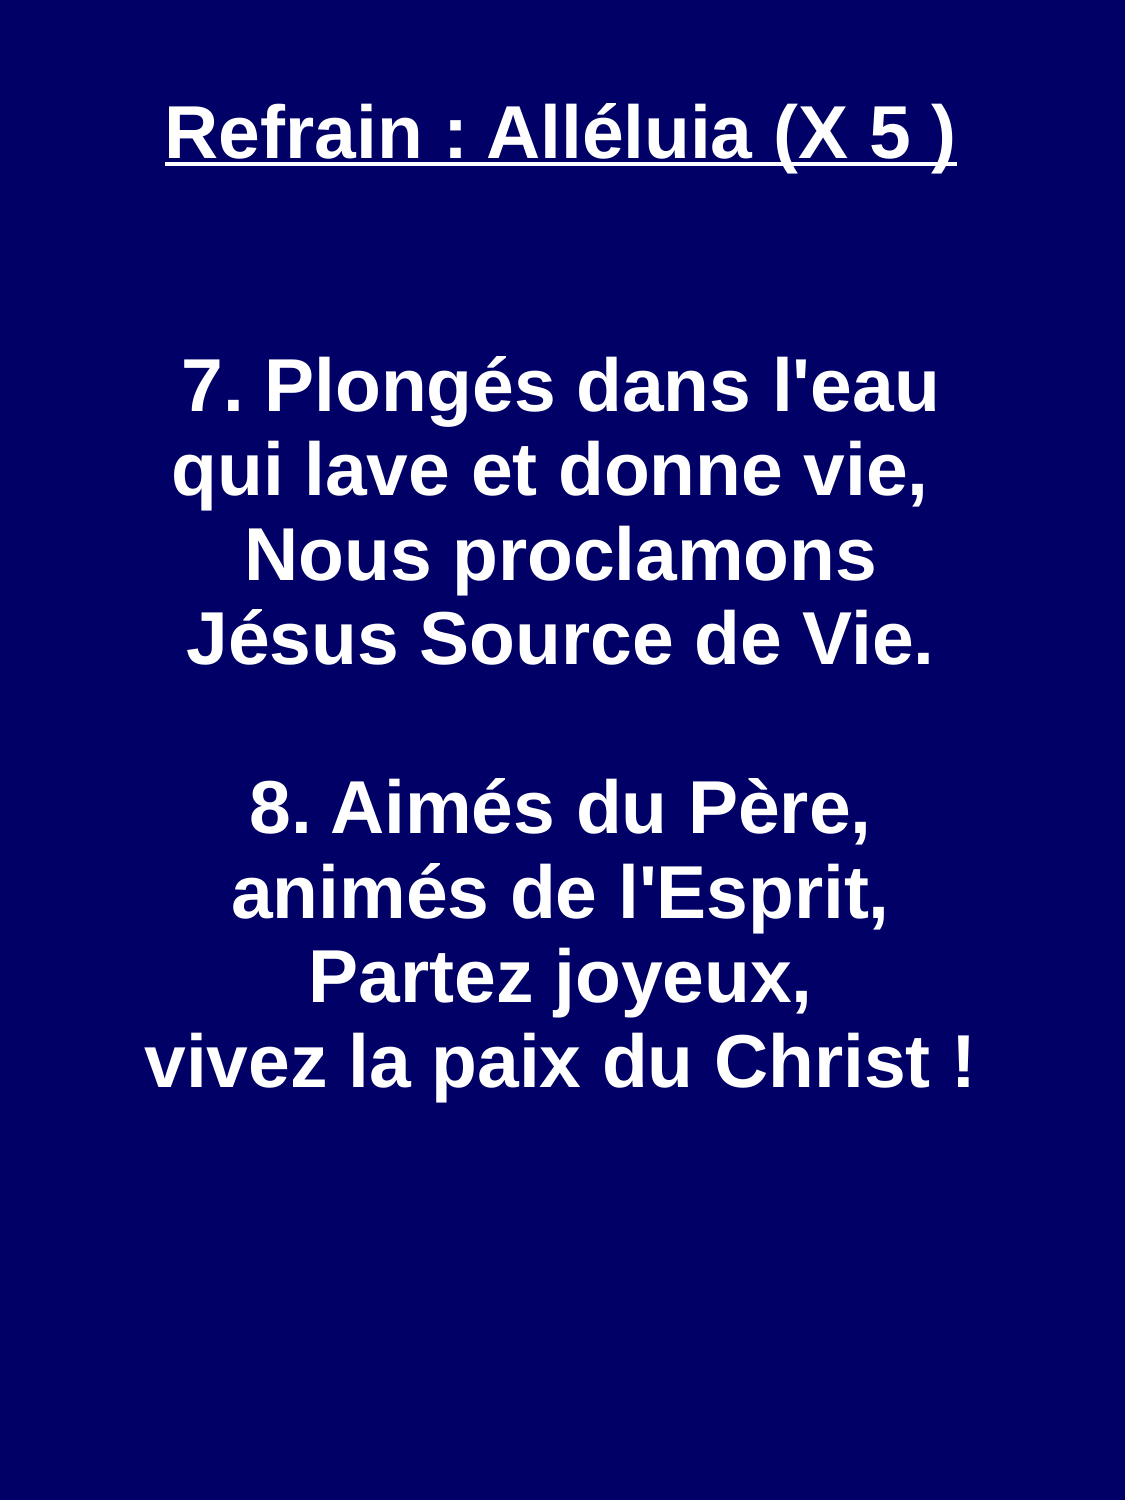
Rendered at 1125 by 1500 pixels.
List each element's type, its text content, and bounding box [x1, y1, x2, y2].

text_box Refrain : Alléluia (X 5 ) 7. Plongés dans l'eau qui lave et donne vie, Nous proclamons Jésus Source de Vie. 8. Aimés du Père, animés de l'Esprit, Partez joyeux, vivez la paix du Christ ! [11, 35, 1111, 1441]
